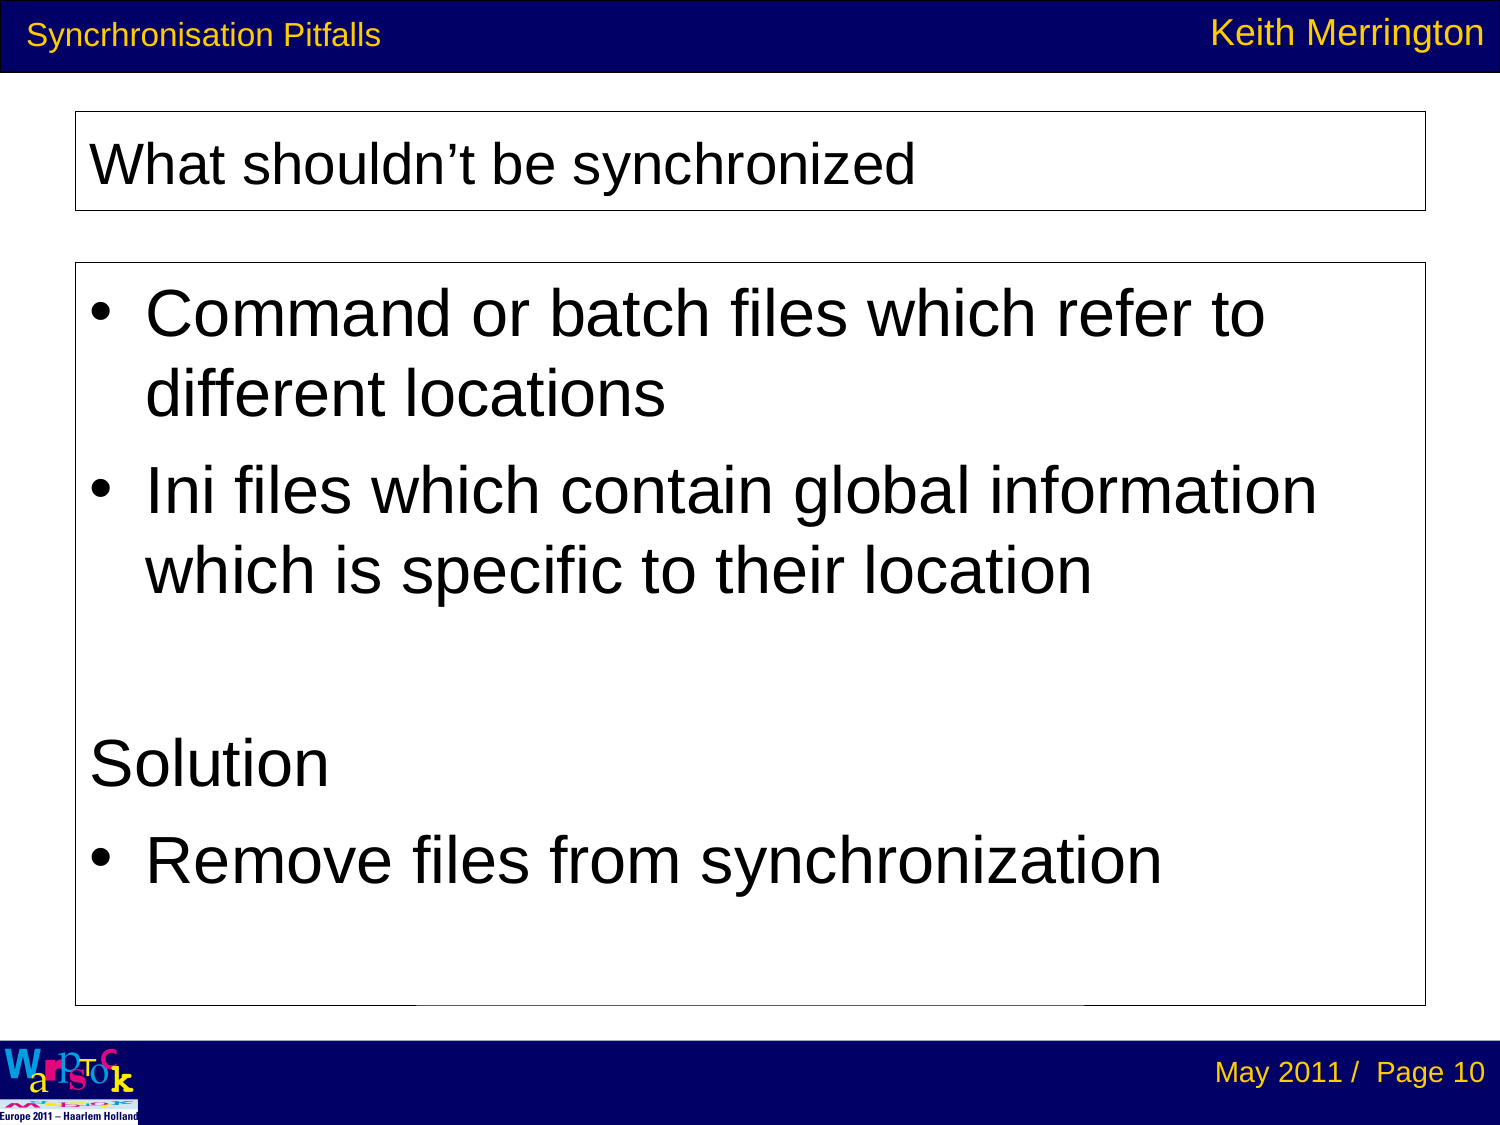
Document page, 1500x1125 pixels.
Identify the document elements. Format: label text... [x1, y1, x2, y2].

list Command or batch files which refer to different locations Ini files which contain global information which is specific to their location Solution Remove files from synchronization [75, 262, 1426, 1006]
picture [0, 1042, 138, 1125]
title What shouldn’t be synchronized [75, 111, 1426, 211]
